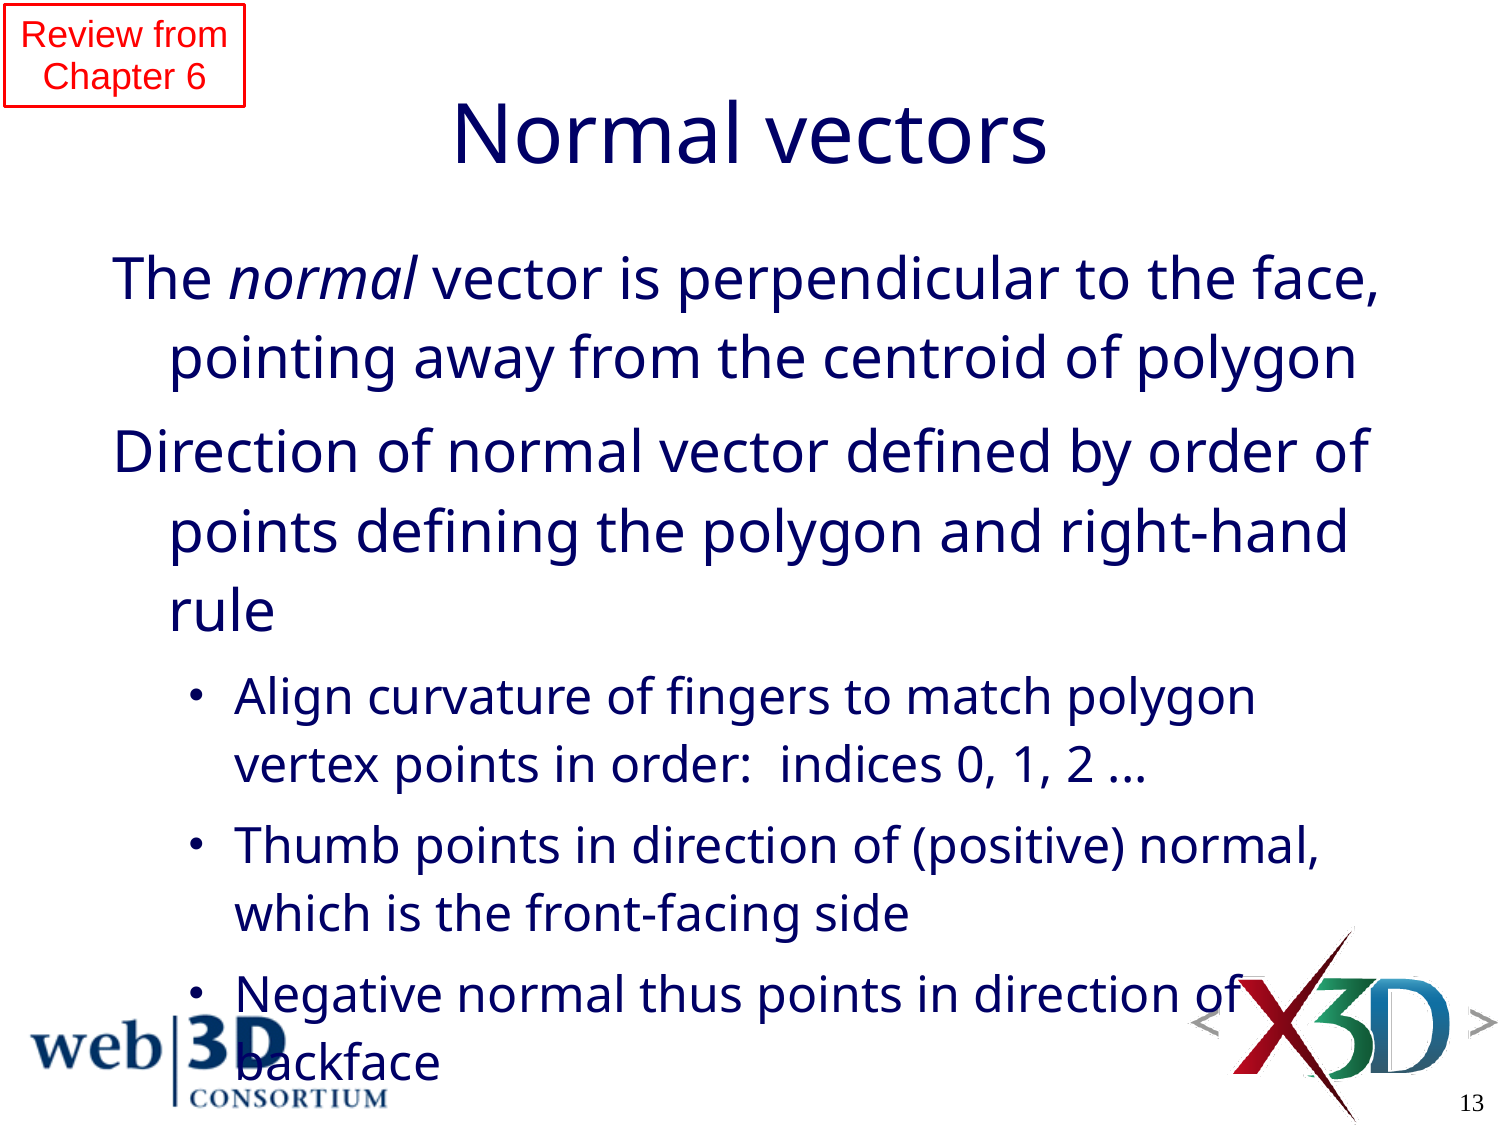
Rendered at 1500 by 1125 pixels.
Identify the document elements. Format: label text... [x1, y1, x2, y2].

list The normal vector is perpendicular to the face, pointing away from the centroid of polygon Direction of normal vector defined by order of points defining the polygon and right-hand rule Align curvature of fingers to match polygon vertex points in order: indices 0, 1, 2 ... Thumb points in direction of (positive) normal, which is the front-facing side Negative normal thus points in direction of backface [112, 237, 1388, 986]
picture [1187, 926, 1500, 1125]
picture [12, 998, 413, 1118]
picture [338, 999, 351, 1009]
picture [1201, 988, 1217, 1009]
title Normal vectors [112, 44, 1388, 218]
text_box Review from Chapter 6 [4, 4, 245, 107]
picture [307, 998, 322, 1009]
picture [400, 998, 406, 1008]
